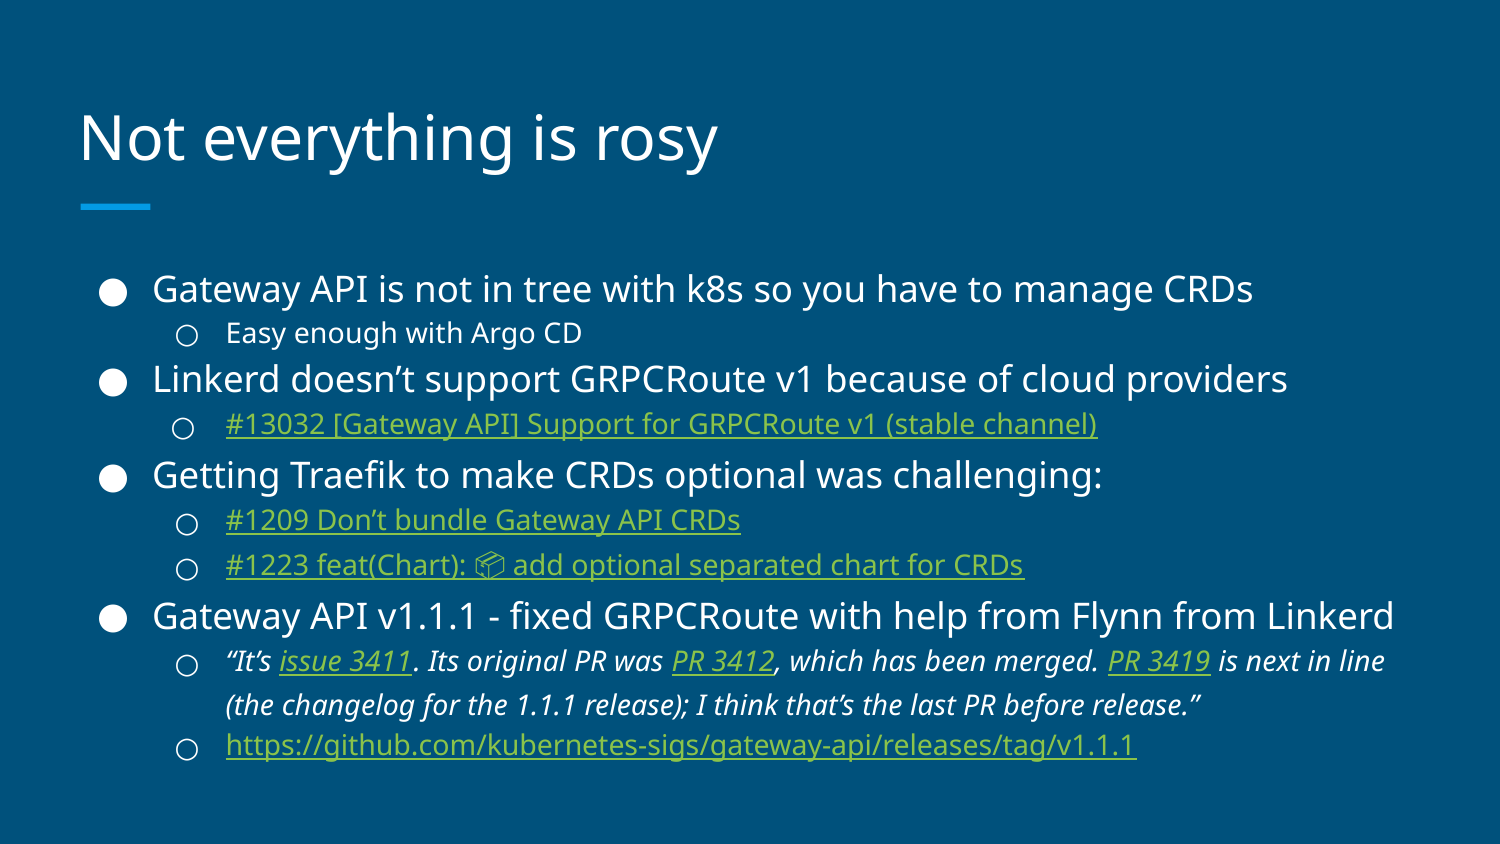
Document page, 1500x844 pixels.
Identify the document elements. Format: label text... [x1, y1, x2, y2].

title Not everything is rosy [63, 75, 1437, 188]
list Gateway API is not in tree with k8s so you have to manage CRDs Easy enough with Argo CD Linkerd doesn’t support GRPCRoute v1 because of cloud providers #13032 [Gateway API] Support for GRPCRoute v1 (stable channel) Getting Traefik to make CRDs optional was challenging: #1209 Don’t bundle Gateway API CRDs #1223 feat(Chart): 📦 add optional separated chart for CRDs Gateway API v1.1.1 - fixed GRPCRoute with help from Flynn from Linkerd “It’s issue 3411. Its original PR was PR 3412, which has been merged. PR 3419 is next in line (the changelog for the 1.1.1 release); I think that’s the last PR before release.” https://github.com/kubernetes-sigs/gateway-api/releases/tag/v1.1.1 [63, 244, 1437, 827]
